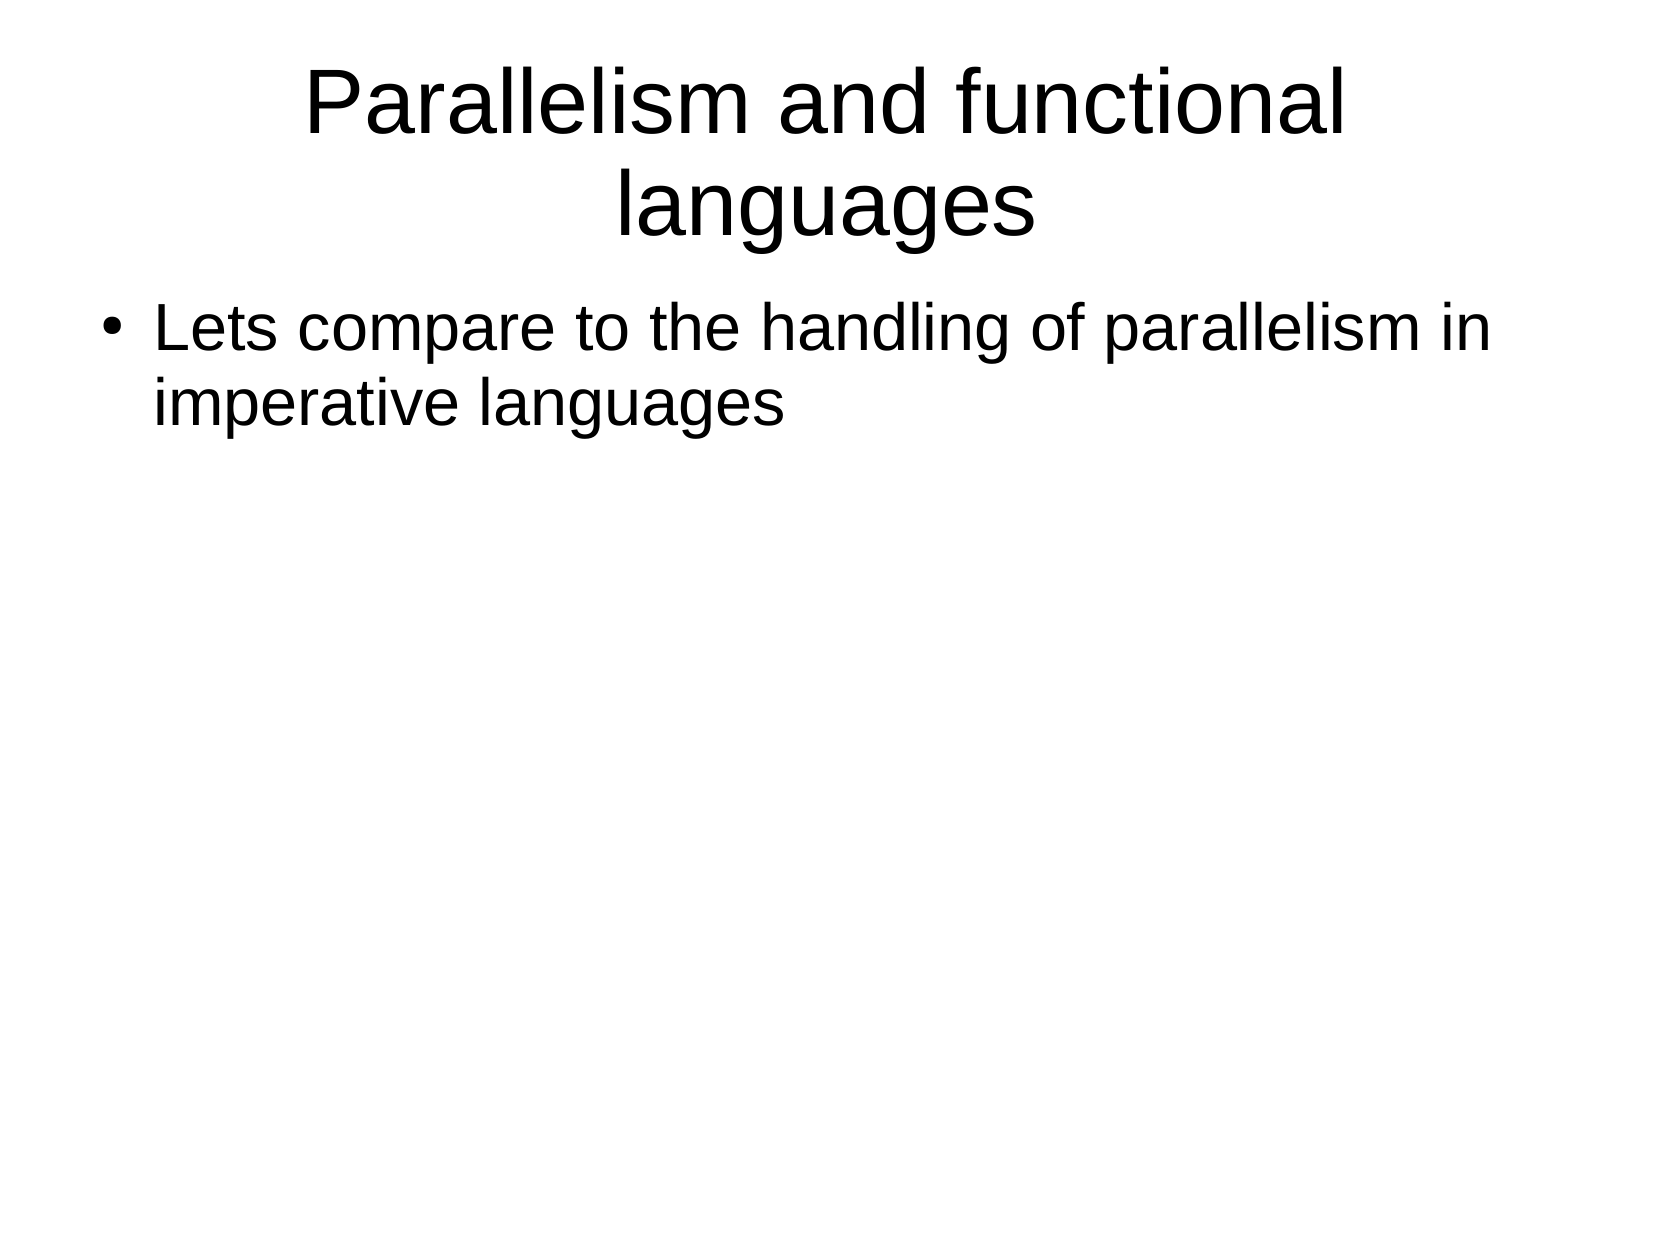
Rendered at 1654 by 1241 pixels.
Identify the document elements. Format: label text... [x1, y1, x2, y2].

title Parallelism and functional languages [82, 49, 1571, 257]
list Lets compare to the handling of parallelism in imperative languages [82, 290, 1571, 1010]
